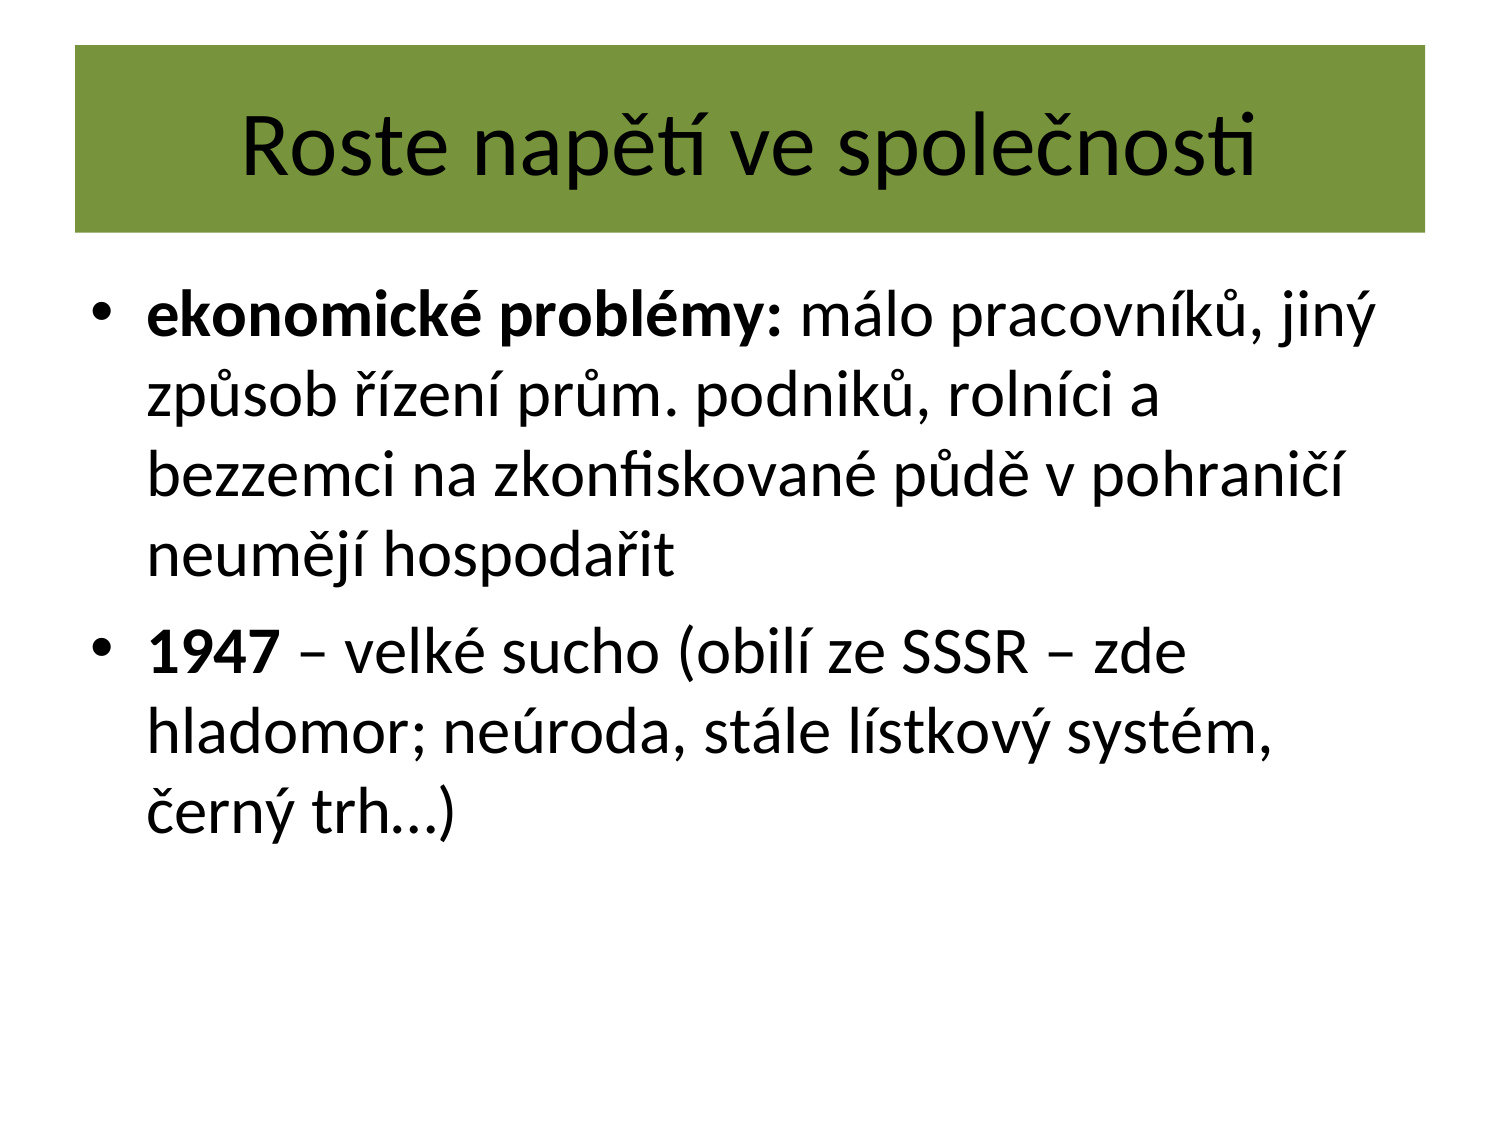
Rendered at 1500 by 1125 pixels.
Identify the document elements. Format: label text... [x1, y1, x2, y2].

title Roste napětí ve společnosti [75, 45, 1426, 233]
list ekonomické problémy: málo pracovníků, jiný způsob řízení prům. podniků, rolníci a bezzemci na zkonfiskované půdě v pohraničí neumějí hospodařit 1947 – velké sucho (obilí ze SSSR – zde hladomor; neúroda, stále lístkový systém, černý trh…) [75, 262, 1426, 1006]
